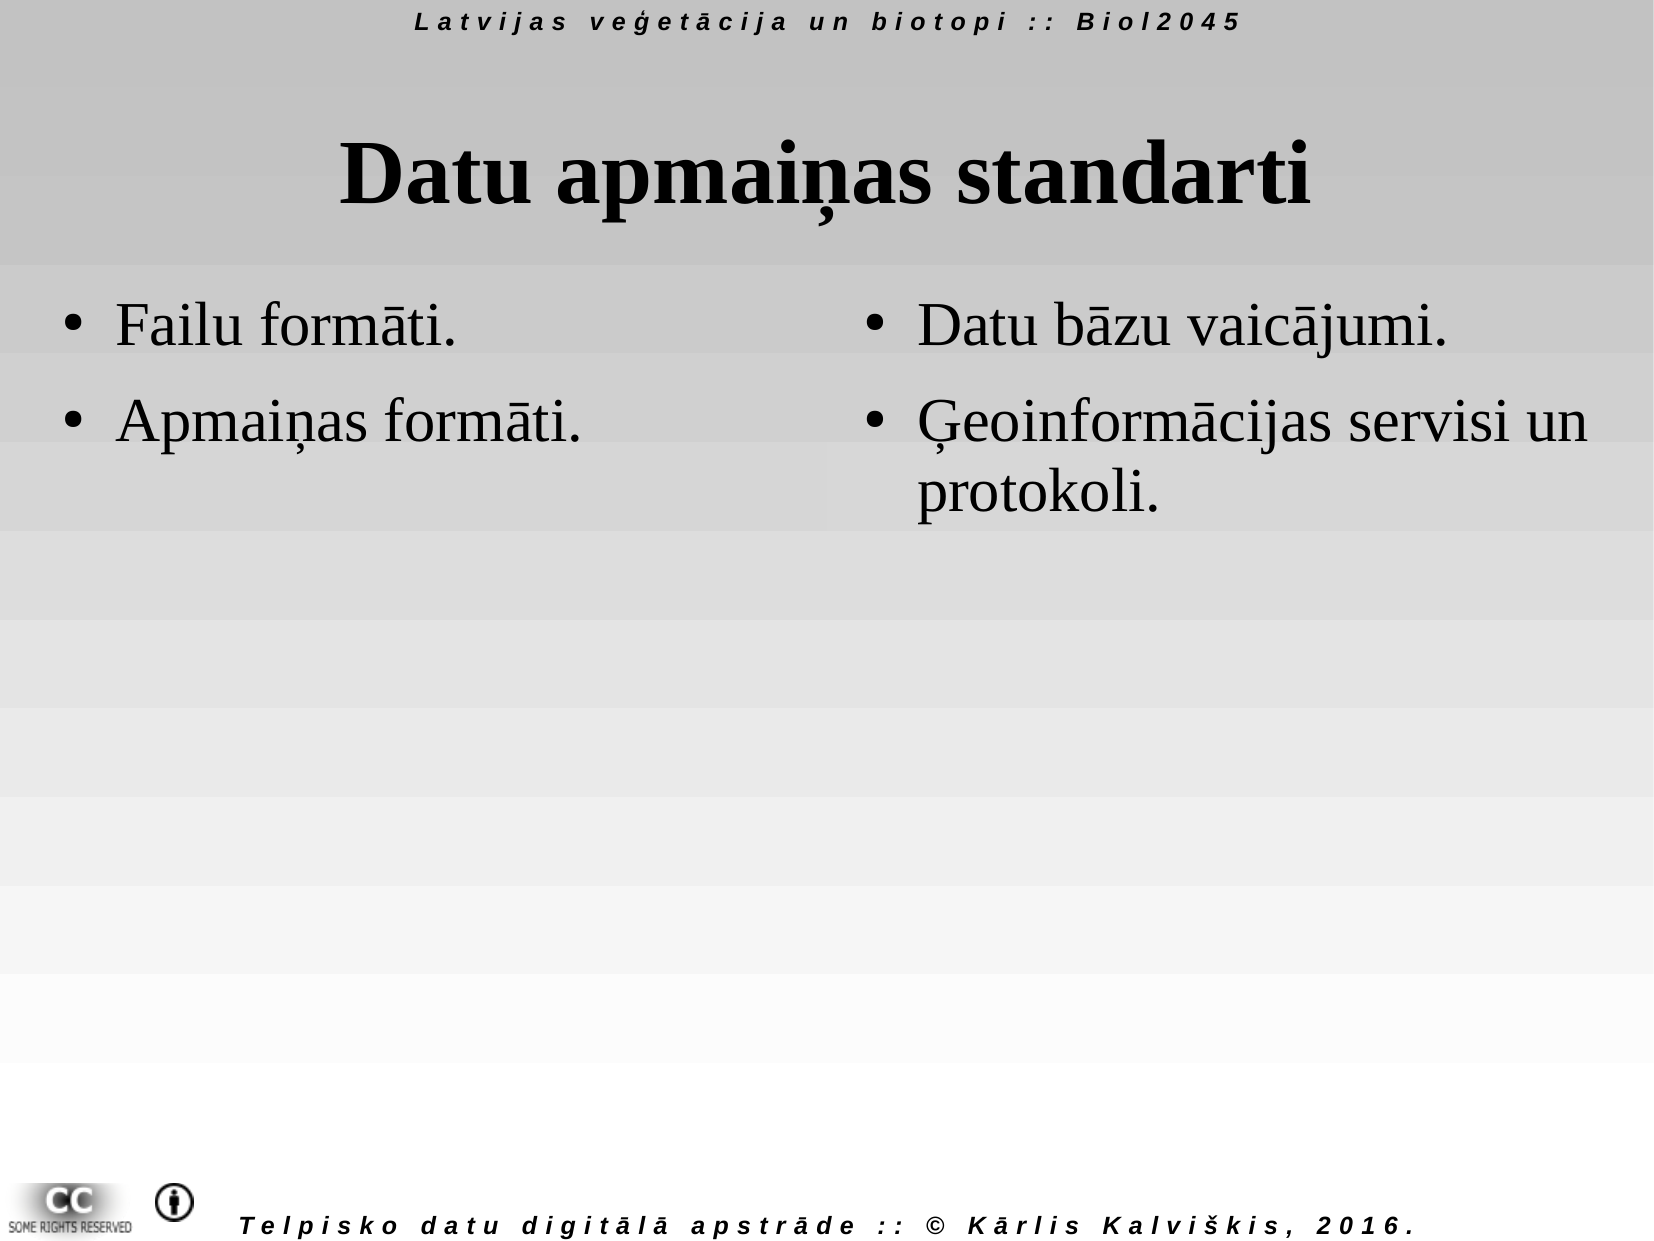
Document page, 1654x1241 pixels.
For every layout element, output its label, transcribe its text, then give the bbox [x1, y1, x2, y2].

list Failu formāti. Apmaiņas formāti. [44, 289, 808, 1113]
list Datu bāzu vaicājumi. Ģeoinformācijas servisi un protokoli. [846, 289, 1610, 1113]
title Datu apmaiņas standarti [29, 49, 1625, 296]
picture [0, 0, 1654, 1241]
